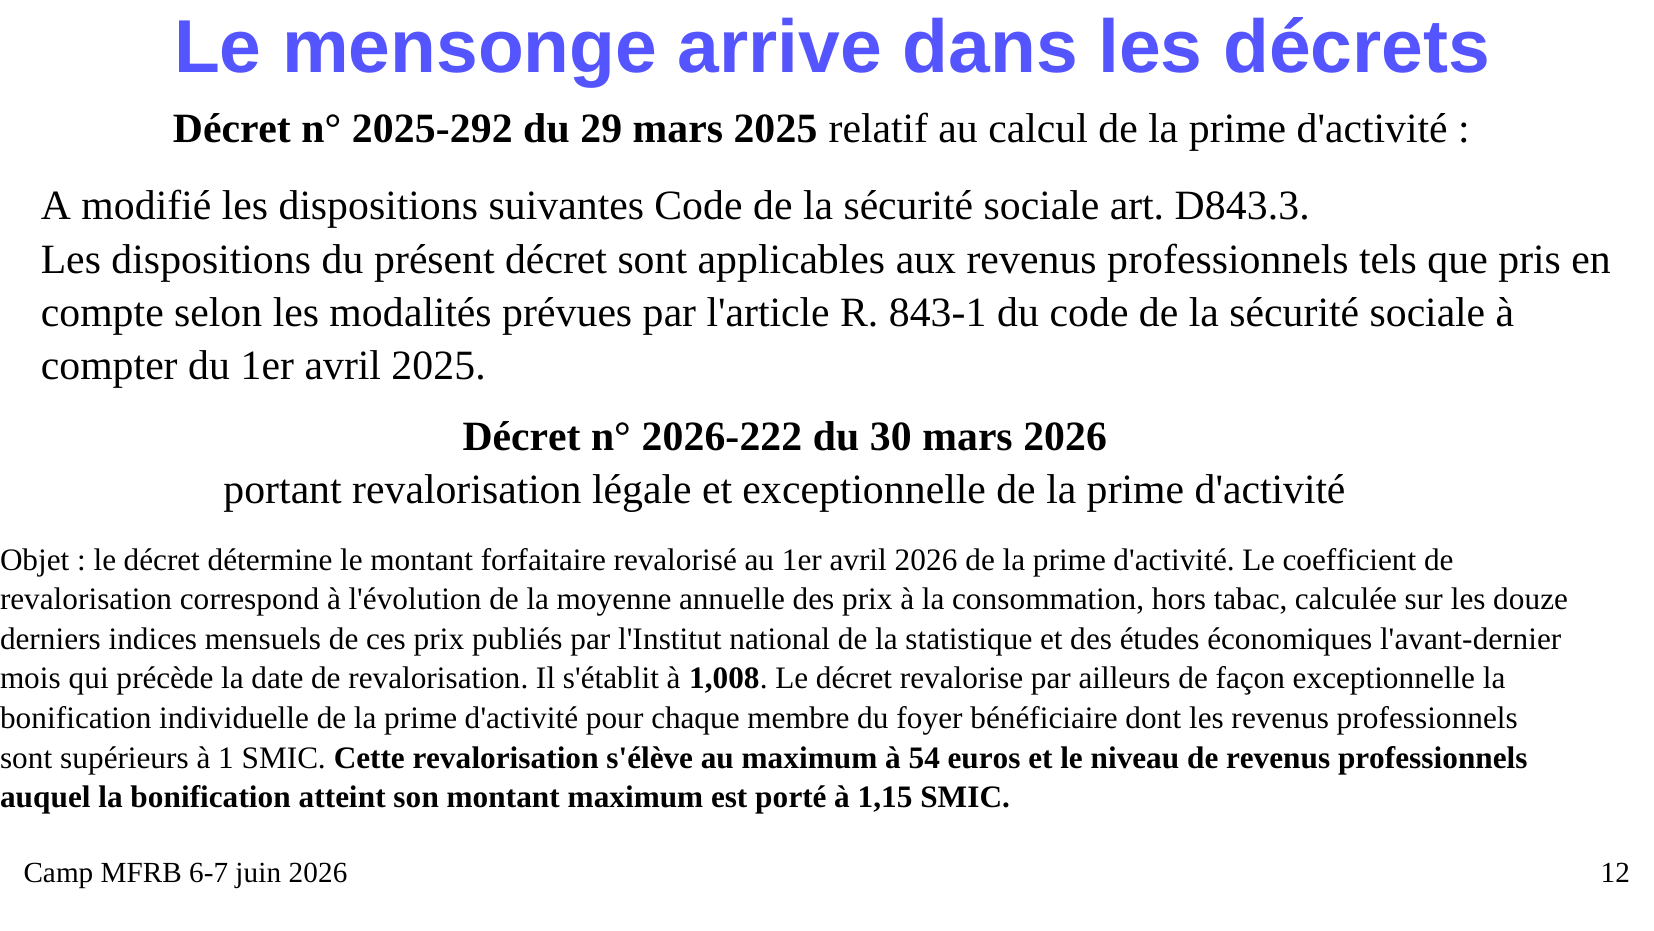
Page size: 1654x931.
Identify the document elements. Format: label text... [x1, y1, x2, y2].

title Le mensonge arrive dans les décrets [88, 4, 1577, 89]
text_box Décret n° 2026-222 du 30 mars 2026 portant revalorisation légale et exceptionnelle de la prime d'activité Objet : le décret détermine le montant forfaitaire revalorisé au 1er avril 2026 de la prime d'activité. Le coefficient de revalorisation correspond à l'évolution de la moyenne annuelle des prix à la consommation, hors tabac, calculée sur les douze derniers indices mensuels de ces prix publiés par l'Institut national de la statistique et des études économiques l'avant-dernier mois qui précède la date de revalorisation. Il s'établit à 1,008. Le décret revalorise par ailleurs de façon exceptionnelle la bonification individuelle de la prime d'activité pour chaque membre du foyer bénéficiaire dont les revenus professionnels sont supérieurs à 1 SMIC. Cette revalorisation s'élève au maximum à 54 euros et le niveau de revenus professionnels auquel la bonification atteint son montant maximum est porté à 1,15 SMIC. [0, 406, 1570, 827]
text_box Décret n° 2025-292 du 29 mars 2025 relatif au calcul de la prime d'activité : A modifié les dispositions suivantes Code de la sécurité sociale art. D843.3. Les dispositions du présent décret sont applicables aux revenus professionnels tels que pris en compte selon les modalités prévues par l'article R. 843-1 du code de la sécurité sociale à compter du 1er avril 2025. [29, 97, 1625, 414]
